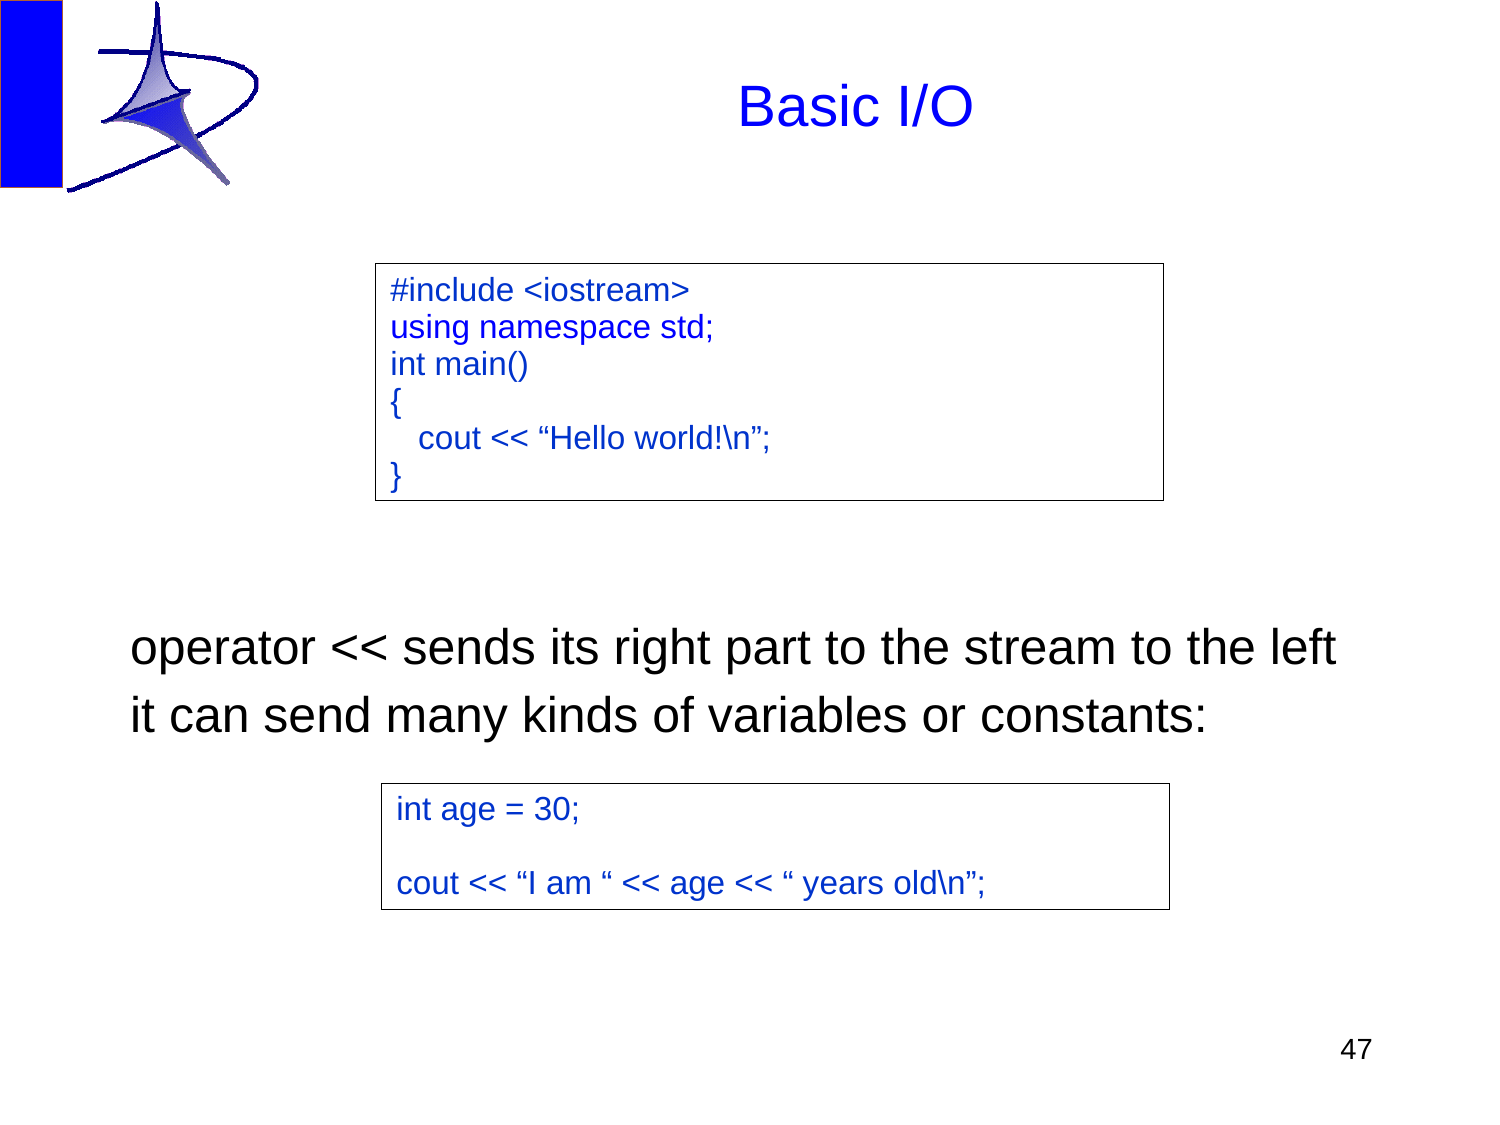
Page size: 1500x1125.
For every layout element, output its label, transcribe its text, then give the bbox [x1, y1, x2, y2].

title Basic I/O [262, 24, 1450, 188]
text_box #include <iostream> using namespace std; int main() { cout << “Hello world!\n”; } [375, 263, 1164, 501]
picture [62, 0, 263, 197]
list operator << sends its right part to the stream to the left it can send many kinds of variables or constants: [112, 611, 1450, 778]
text_box int age = 30; cout << “I am “ << age << “ years old\n”; [381, 783, 1170, 910]
